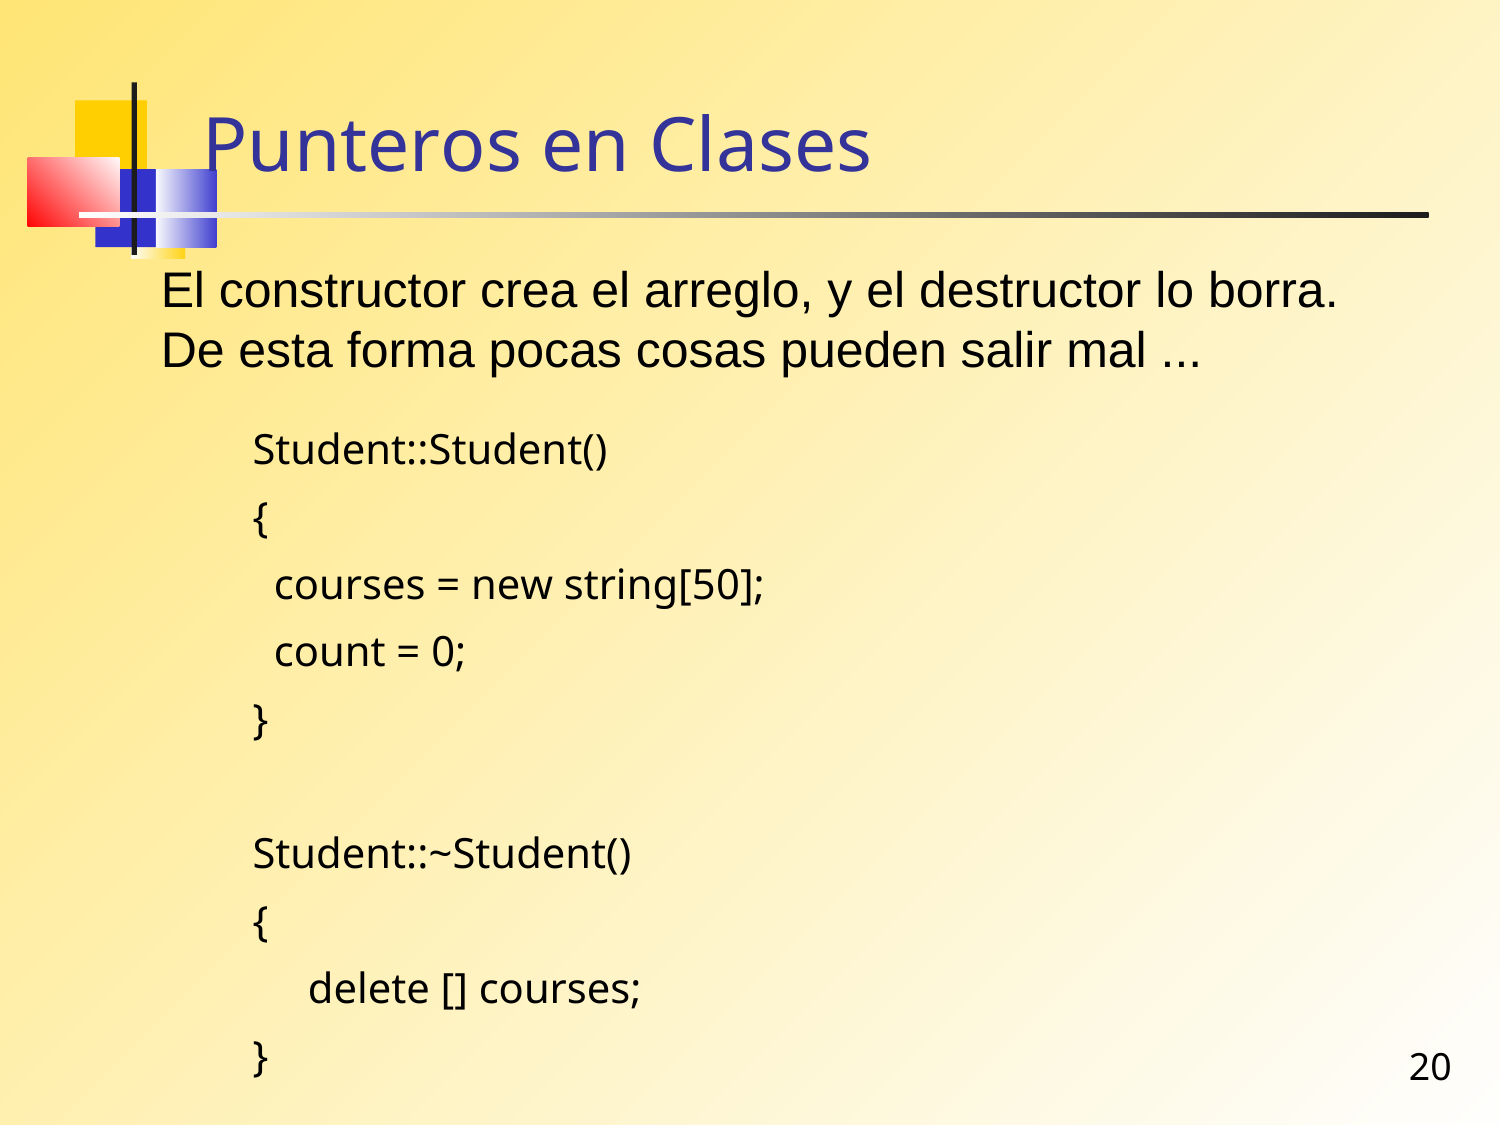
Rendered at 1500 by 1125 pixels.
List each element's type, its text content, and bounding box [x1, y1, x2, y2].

text_box El constructor crea el arreglo, y el destructor lo borra. De esta forma pocas cosas pueden salir mal ... [137, 249, 1413, 386]
list Student::Student()‏ { courses = new string[50]; count = 0; } Student::~Student()‏ { delete [] courses; } [237, 412, 1500, 1076]
title Punteros en Clases [187, 37, 1466, 201]
